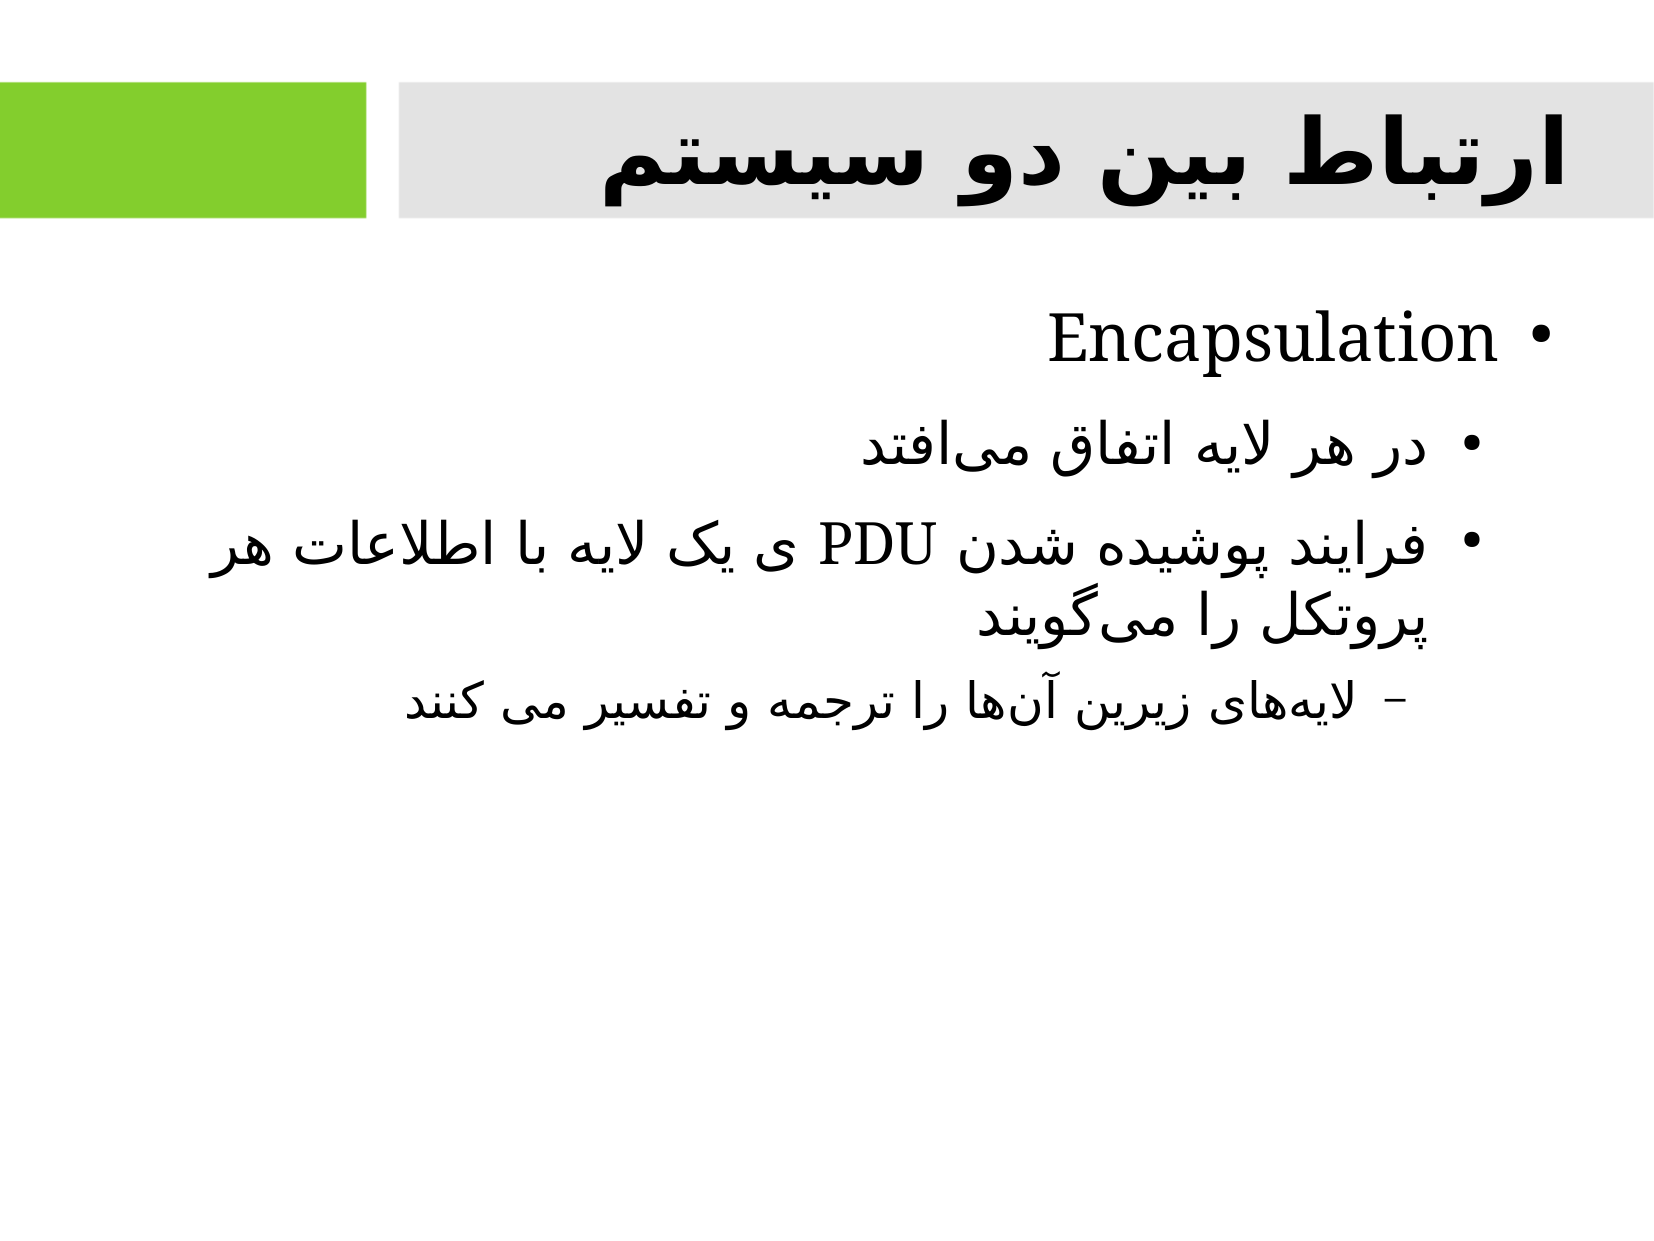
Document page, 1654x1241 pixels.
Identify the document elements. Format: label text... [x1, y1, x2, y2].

title ارتباط بین دو سیستم [82, 49, 1571, 257]
picture [0, 0, 1654, 1241]
list Encapsulation در هر لایه اتفاق می‌افتد فرایند پوشیده شدن PDU ی یک لایه با اطلاعات هر پروتکل را می‌گویند لایه‌های زیرین آن‌ها را ترجمه و تفسیر می کنند [82, 290, 1571, 1109]
